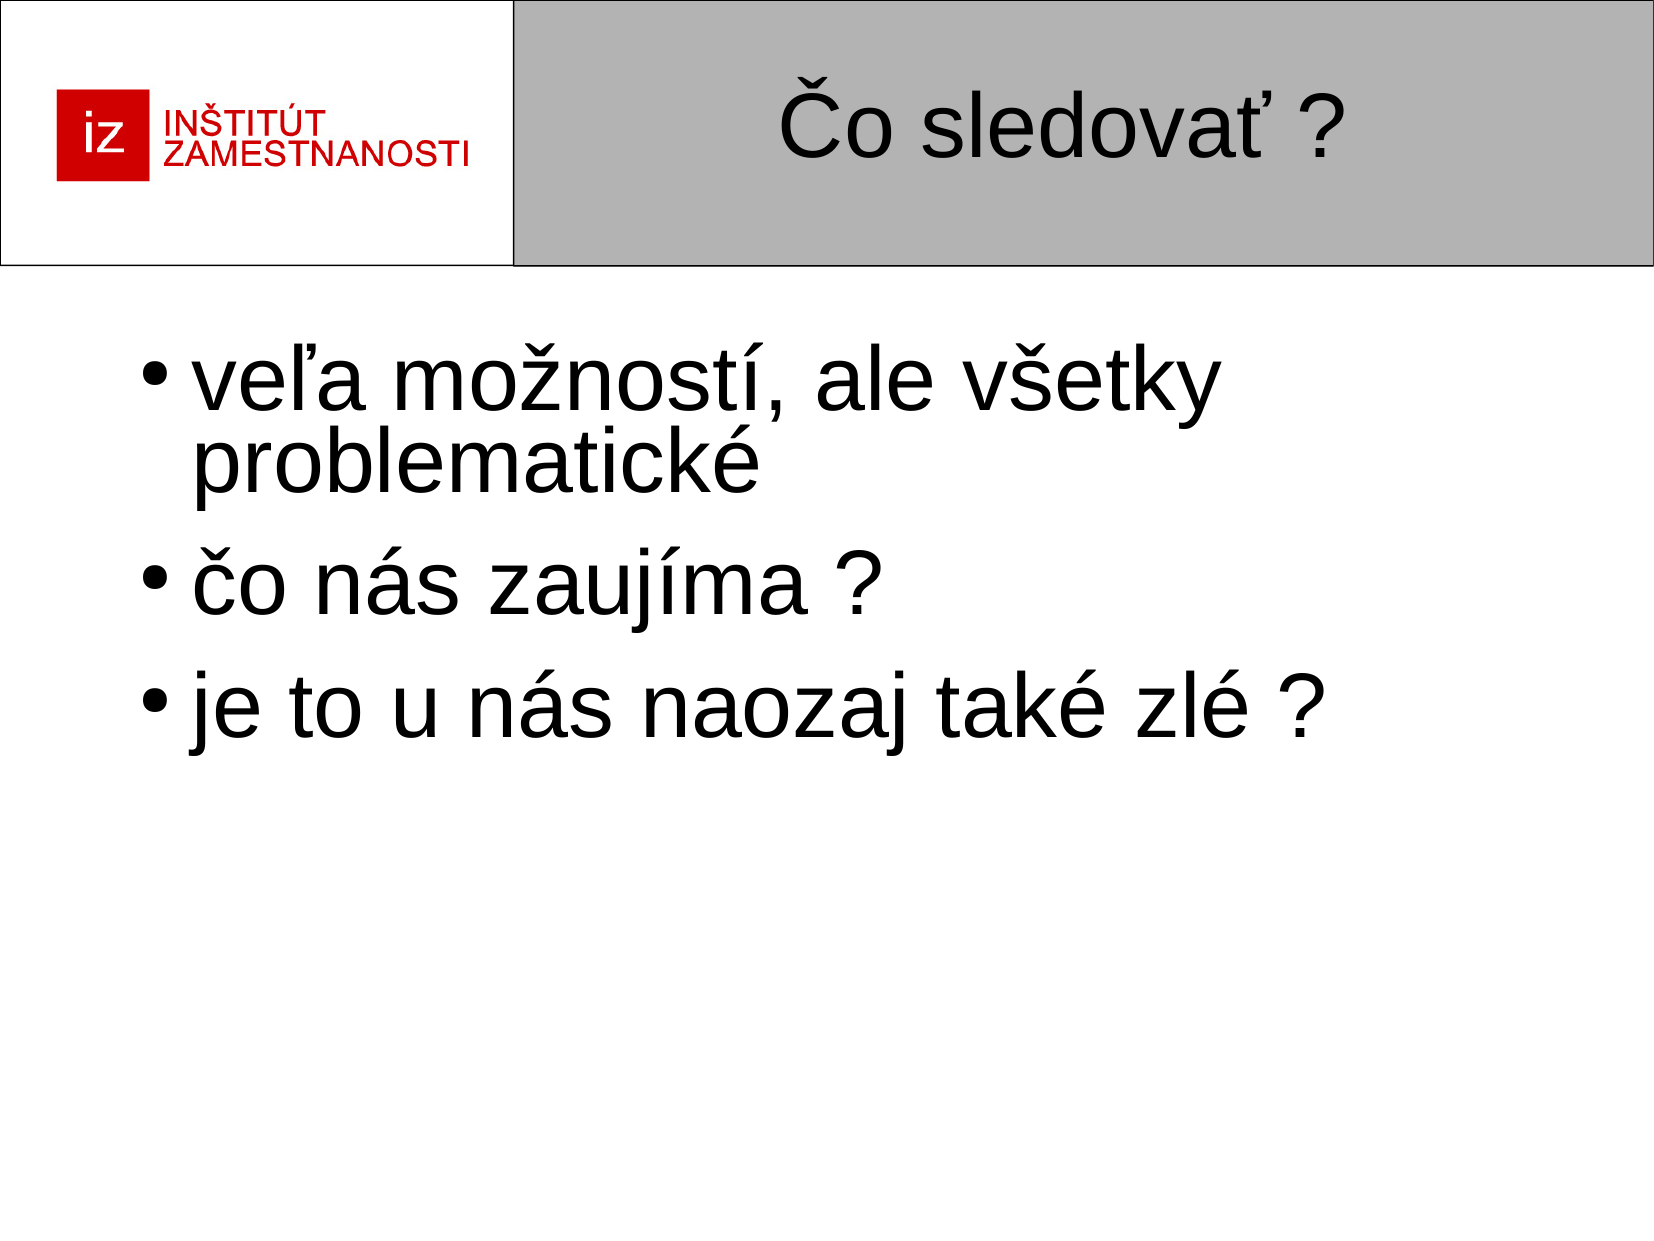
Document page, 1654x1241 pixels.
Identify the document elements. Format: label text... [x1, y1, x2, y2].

title Čo sledovať ? [561, 37, 1565, 229]
list veľa možností, ale všetky problematické čo nás zaujíma ? je to u nás naozaj také zlé ? [121, 344, 1533, 1112]
picture [5, 8, 512, 257]
